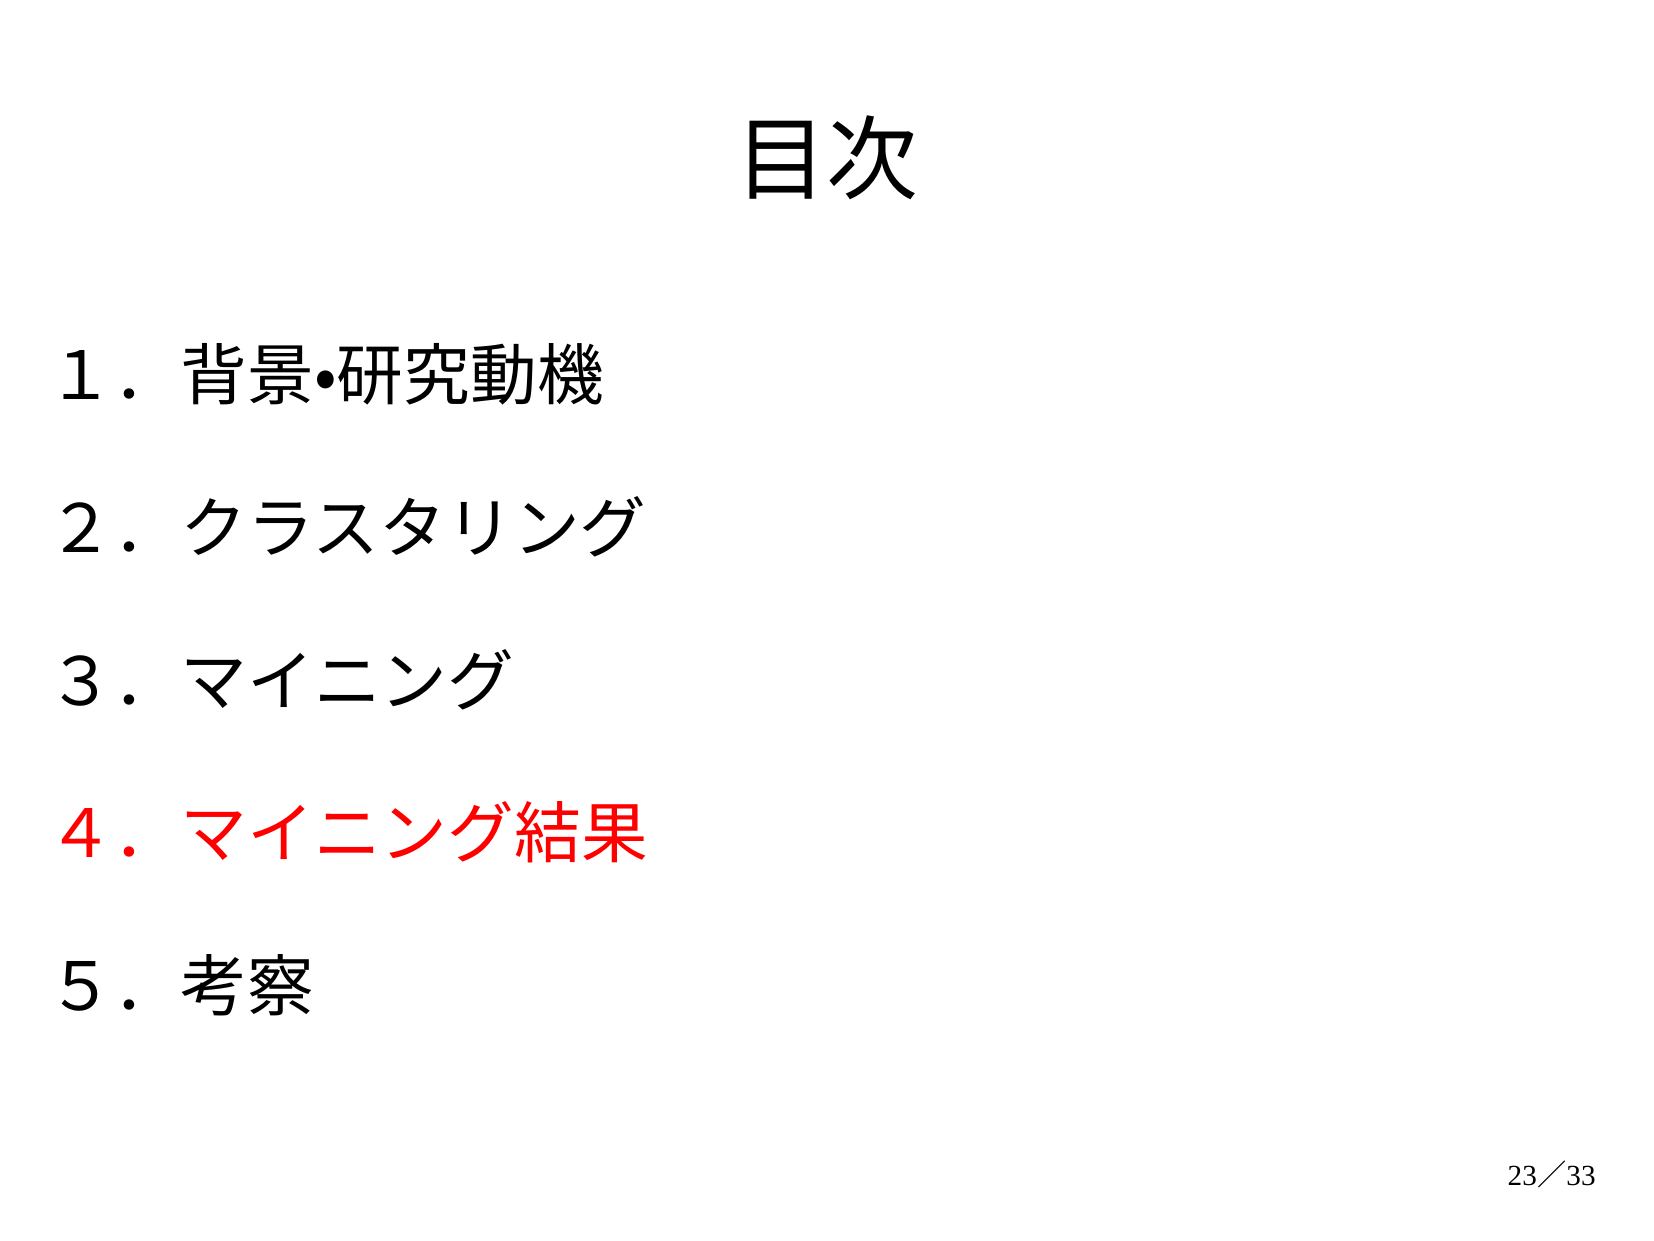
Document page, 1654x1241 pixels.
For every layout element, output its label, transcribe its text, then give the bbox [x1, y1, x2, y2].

subtitle １．背景•研究動機 ２．クラスタリング ３．マイニング ４．マイニング結果 ５．考察 [47, 260, 1536, 1100]
title 目次 [82, 49, 1571, 257]
